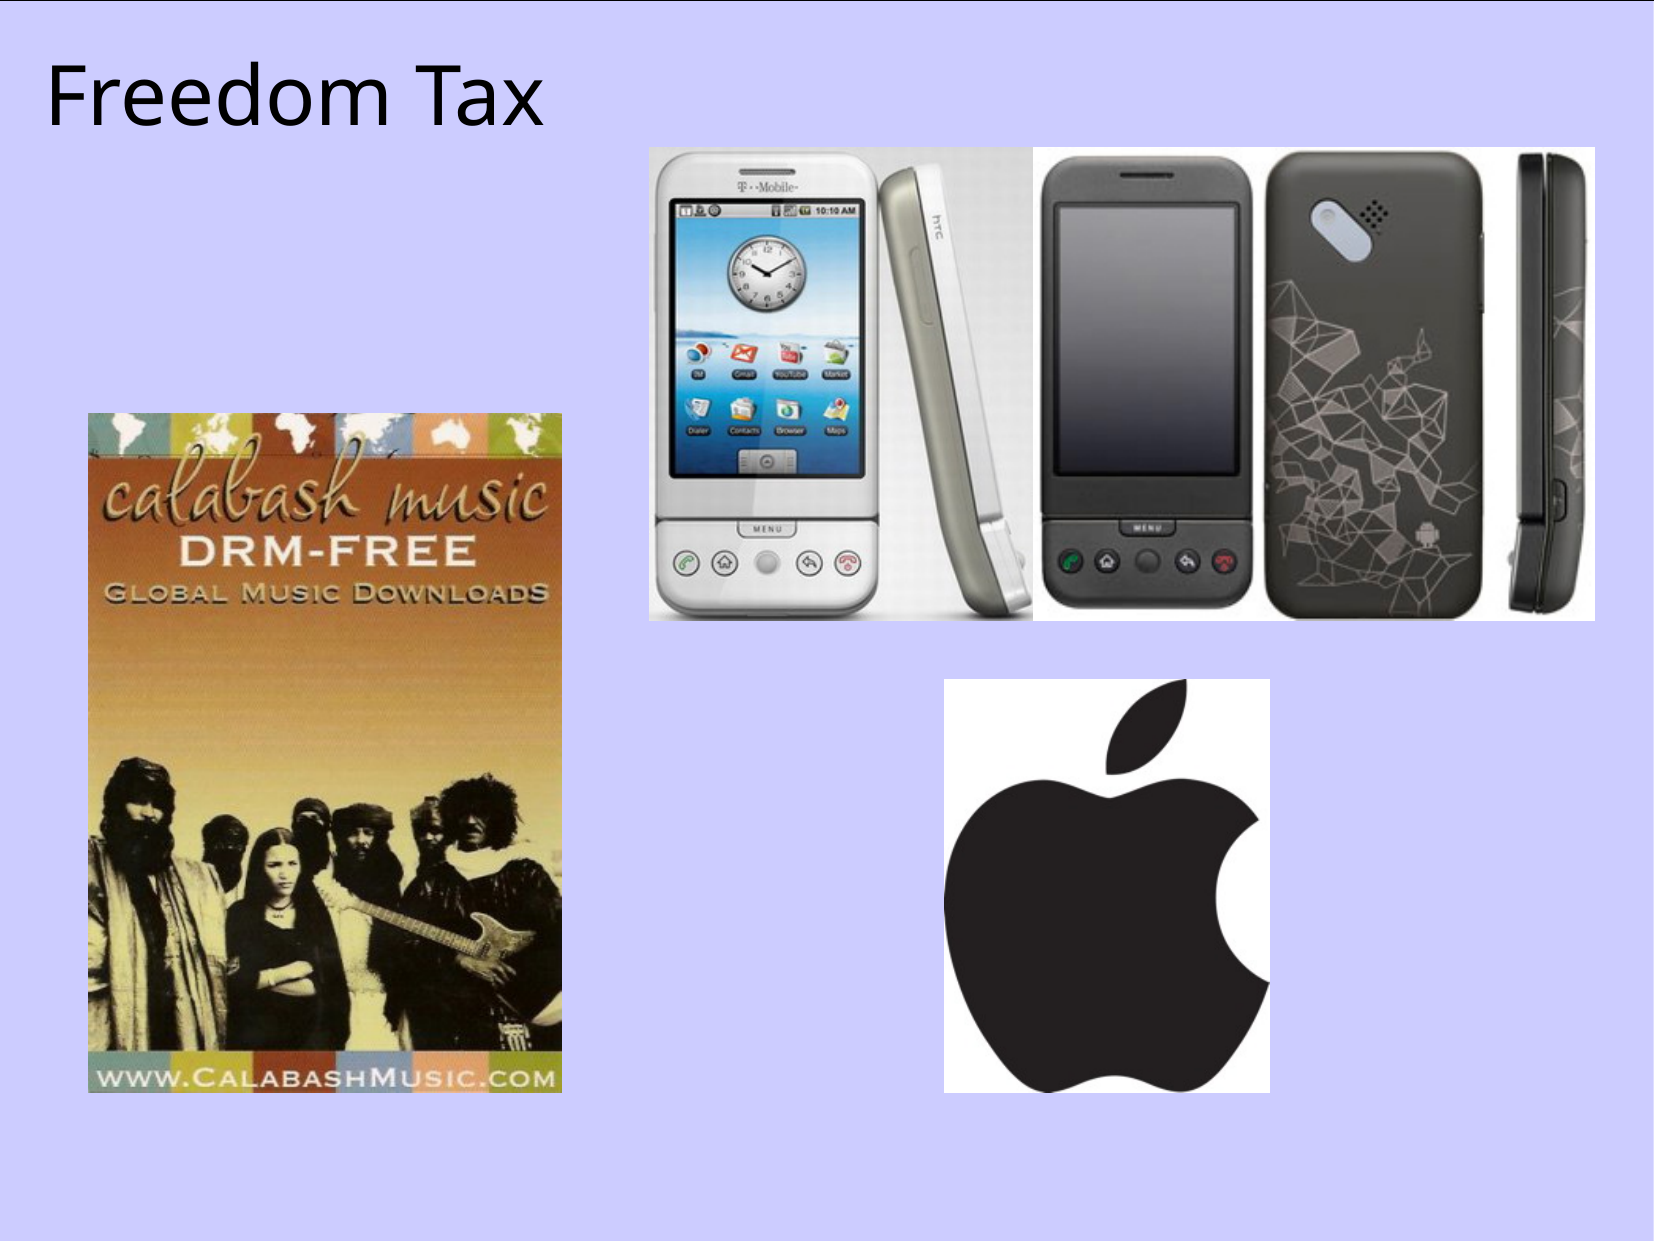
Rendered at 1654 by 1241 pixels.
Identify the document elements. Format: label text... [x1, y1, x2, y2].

picture [88, 413, 562, 1093]
text_box Freedom Tax [29, 29, 975, 142]
picture [944, 679, 1270, 1093]
picture [649, 147, 1595, 621]
